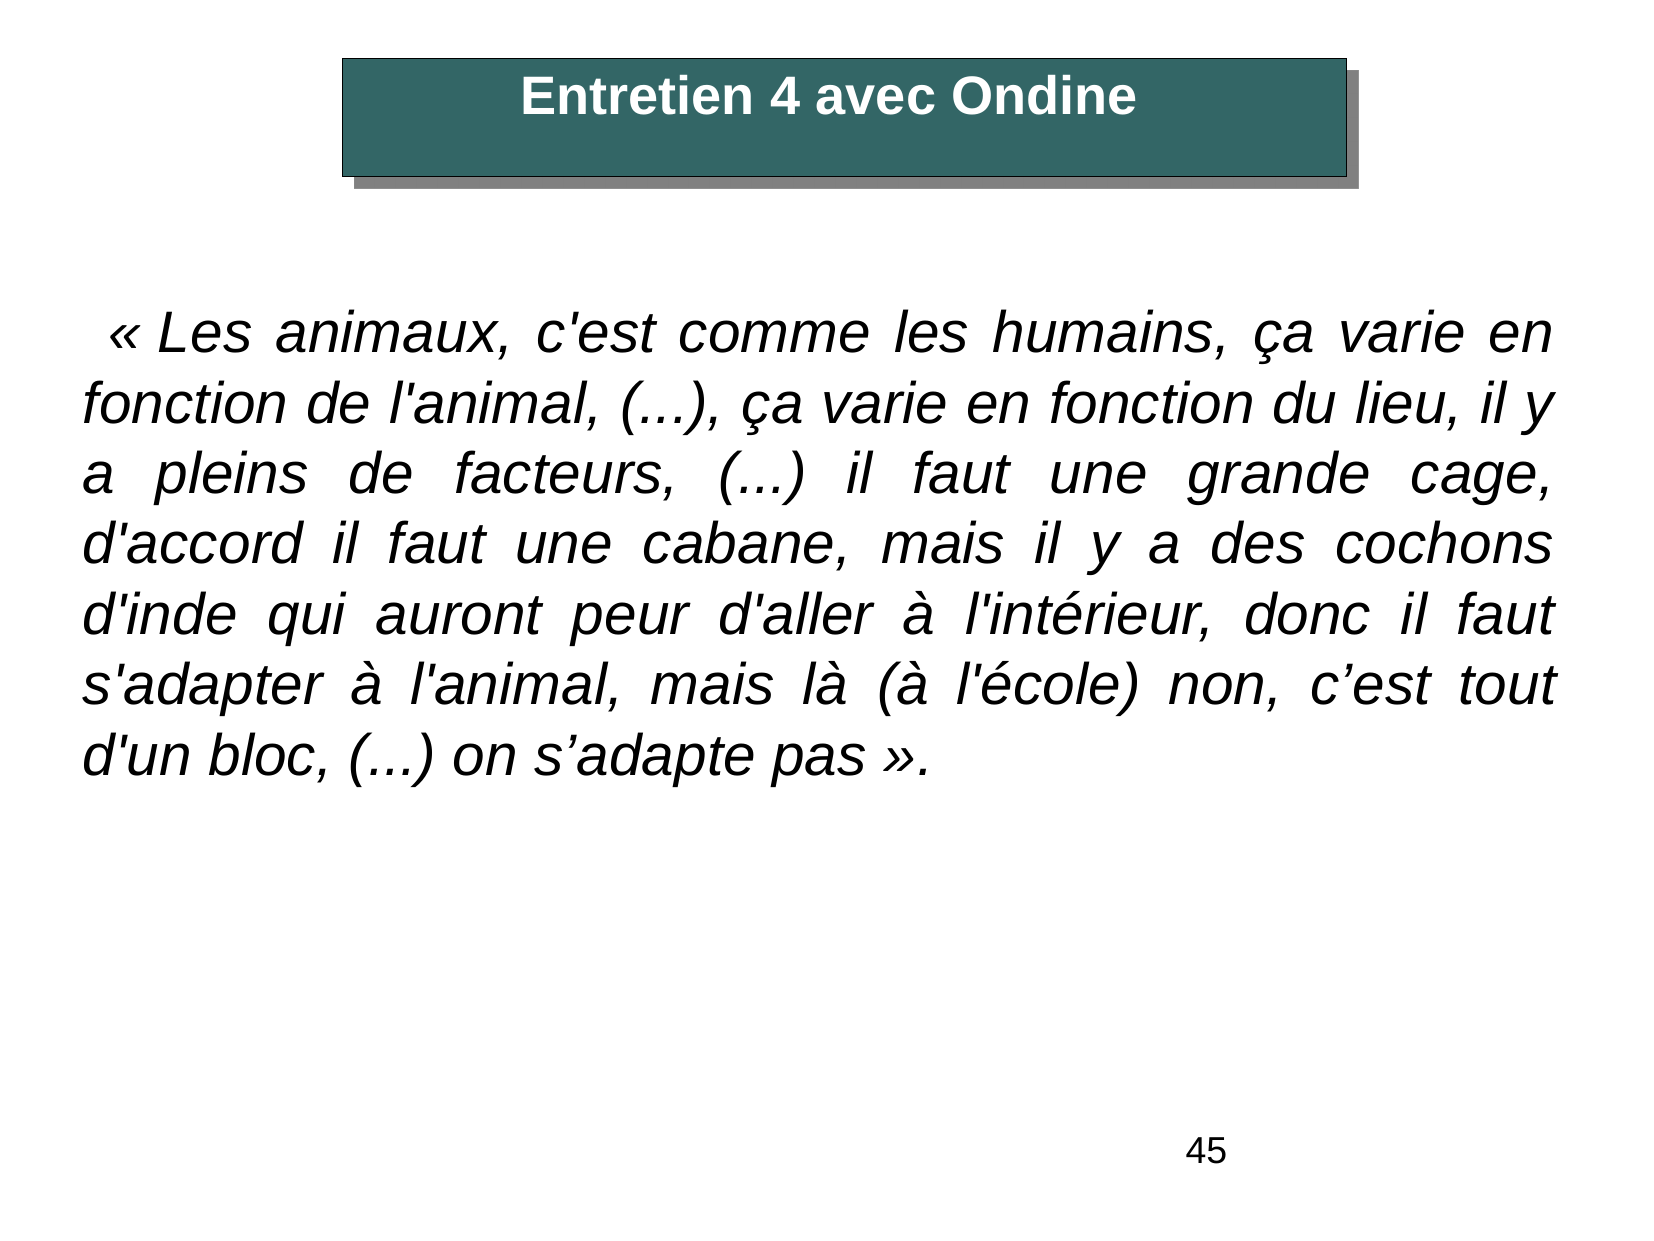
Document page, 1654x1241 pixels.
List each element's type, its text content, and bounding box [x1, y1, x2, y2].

text_box Entretien 4 avec Ondine [342, 58, 1347, 177]
list « Les animaux, c'est comme les humains, ça varie en fonction de l'animal, (...), ça varie en fonction du lieu, il y a pleins de facteurs, (...) il faut une grande cage, d'accord il faut une cabane, mais il y a des cochons d'inde qui auront peur d'aller à l'intérieur, donc il faut s'adapter à l'animal, mais là (à l'école) non, c’est tout d'un bloc, (...) on s’adapte pas ». [82, 290, 1571, 1010]
